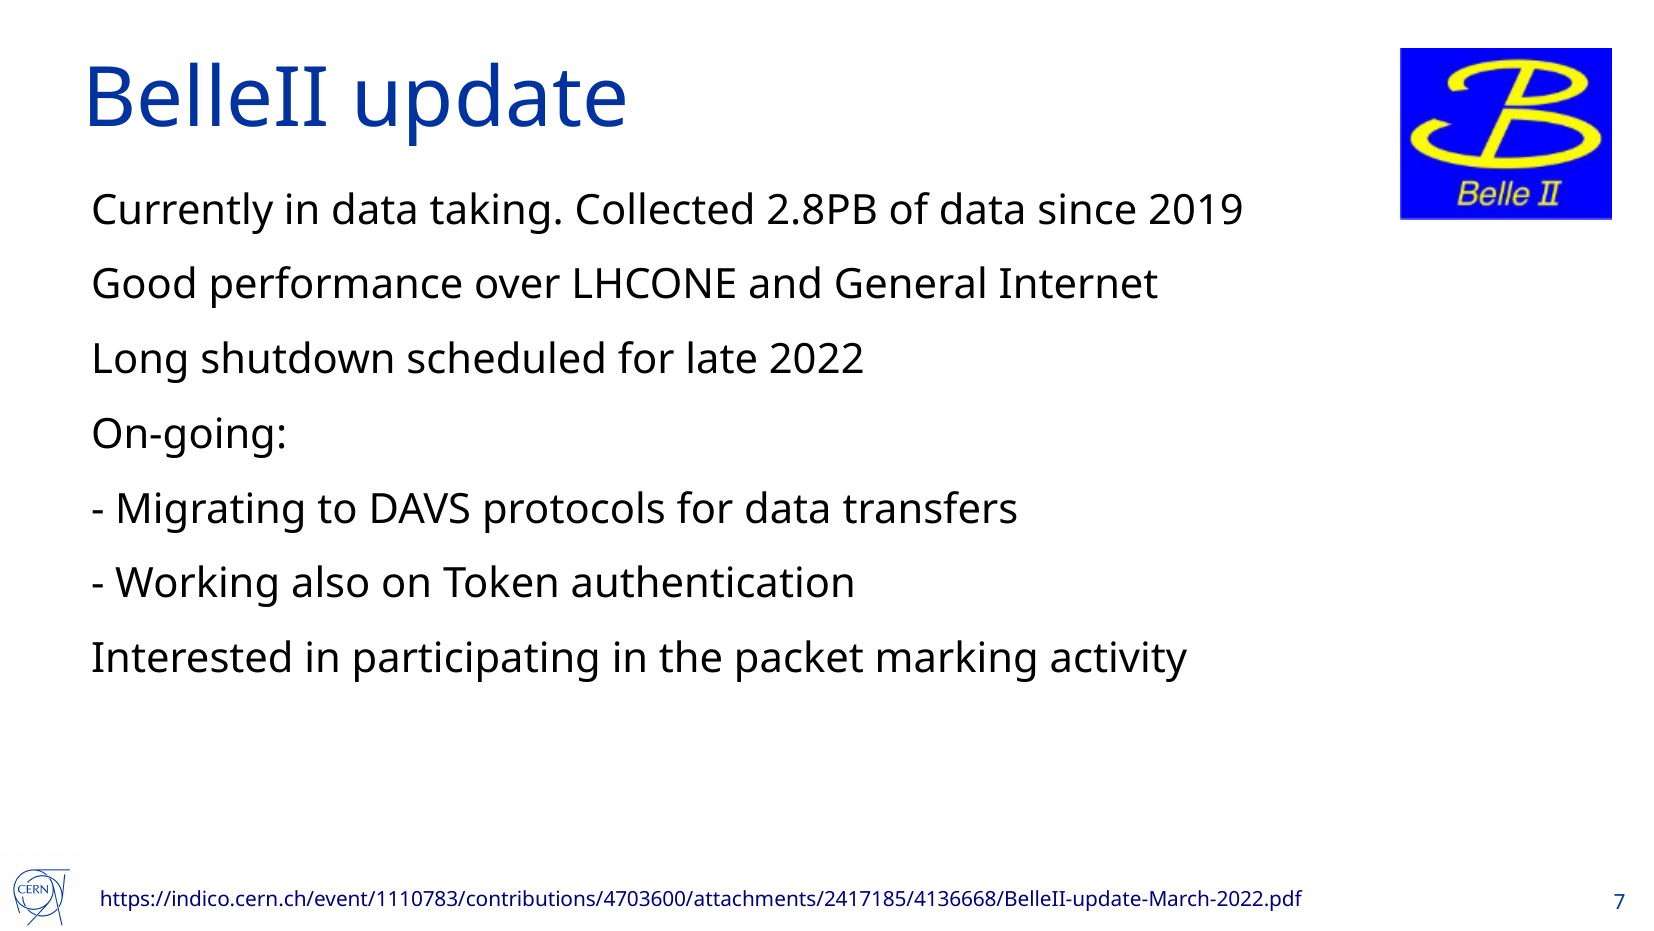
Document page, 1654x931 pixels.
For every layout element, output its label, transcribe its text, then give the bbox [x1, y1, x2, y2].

picture [0, 850, 127, 931]
text_box Currently in data taking. Collected 2.8PB of data since 2019 Good performance over LHCONE and General Internet Long shutdown scheduled for late 2022 On-going: - Migrating to DAVS protocols for data transfers - Working also on Token authentication Interested in participating in the packet marking activity [76, 172, 1601, 870]
text_box https://indico.cern.ch/event/1110783/contributions/4703600/attachments/2417185/4136668/BelleII-update-March-2022.pdf [85, 877, 1579, 931]
picture [1400, 48, 1612, 220]
title BelleII update [82, 37, 1571, 142]
